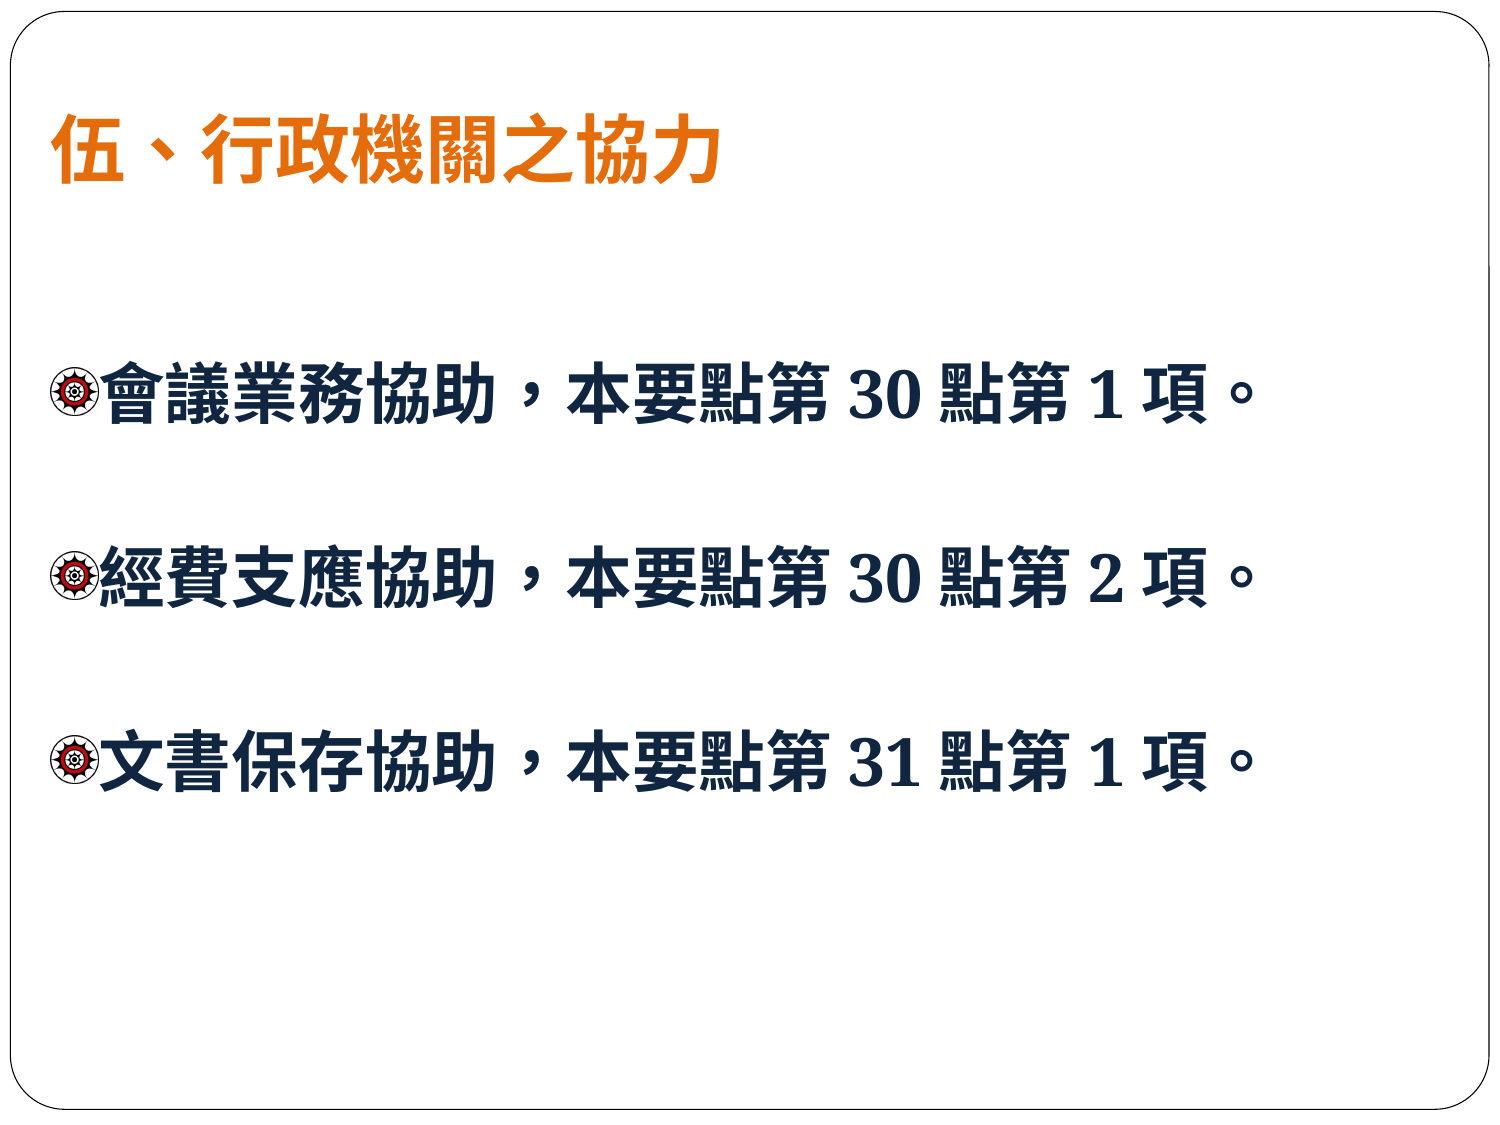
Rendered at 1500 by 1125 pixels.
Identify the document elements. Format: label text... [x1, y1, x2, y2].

picture [50, 735, 99, 784]
picture [50, 367, 99, 416]
picture [50, 551, 99, 600]
text_box 伍、行政機關之協力 [42, 66, 1471, 207]
text_box 會議業務協助，本要點第30點第1項。 經費支應協助，本要點第30點第2項。 文書保存協助，本要點第31點第1項。 [42, 207, 1500, 1035]
